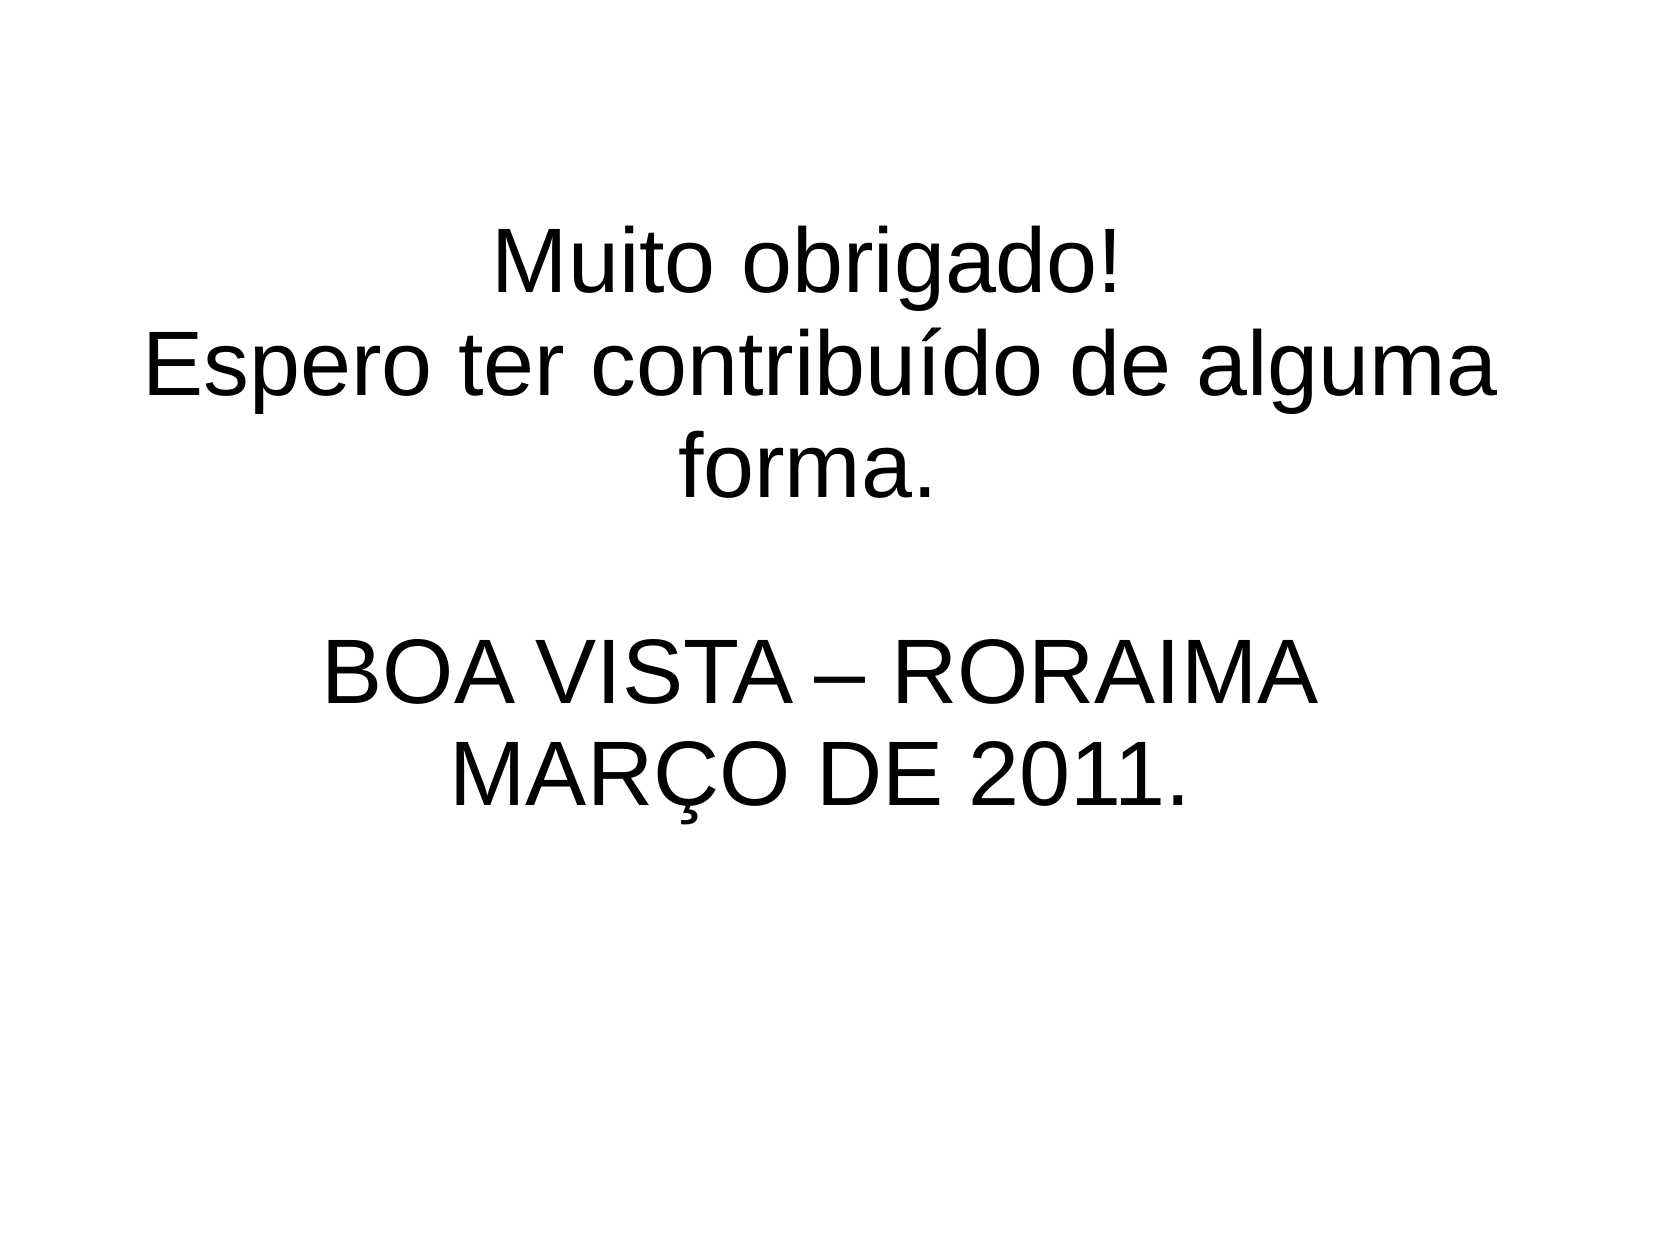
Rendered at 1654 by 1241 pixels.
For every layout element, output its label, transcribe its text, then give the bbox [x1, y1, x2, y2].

title Muito obrigado! Espero ter contribuído de alguma forma. BOA VISTA – RORAIMA MARÇO DE 2011. [76, 209, 1565, 826]
